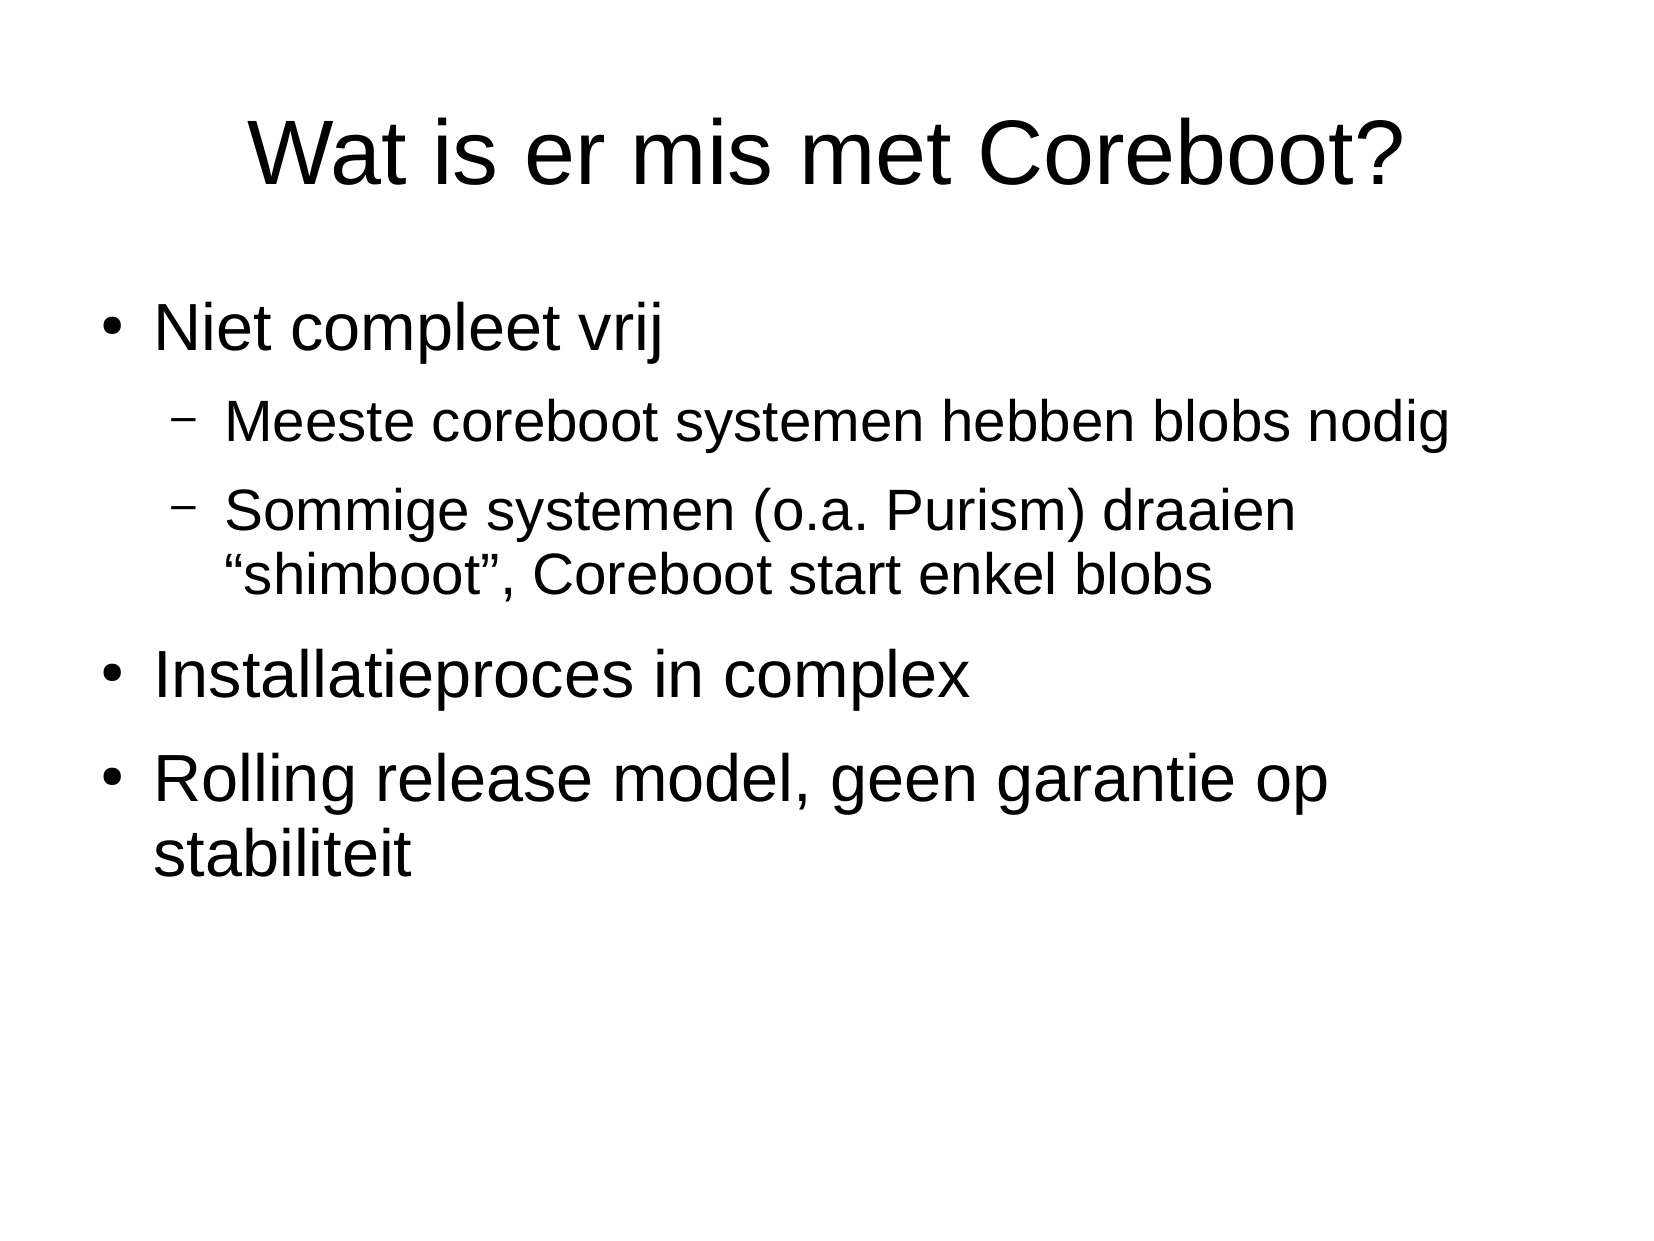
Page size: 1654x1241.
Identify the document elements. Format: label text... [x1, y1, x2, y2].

title Wat is er mis met Coreboot? [82, 49, 1571, 257]
list Niet compleet vrij Meeste coreboot systemen hebben blobs nodig Sommige systemen (o.a. Purism) draaien “shimboot”, Coreboot start enkel blobs Installatieproces in complex Rolling release model, geen garantie op stabiliteit [82, 290, 1571, 1010]
